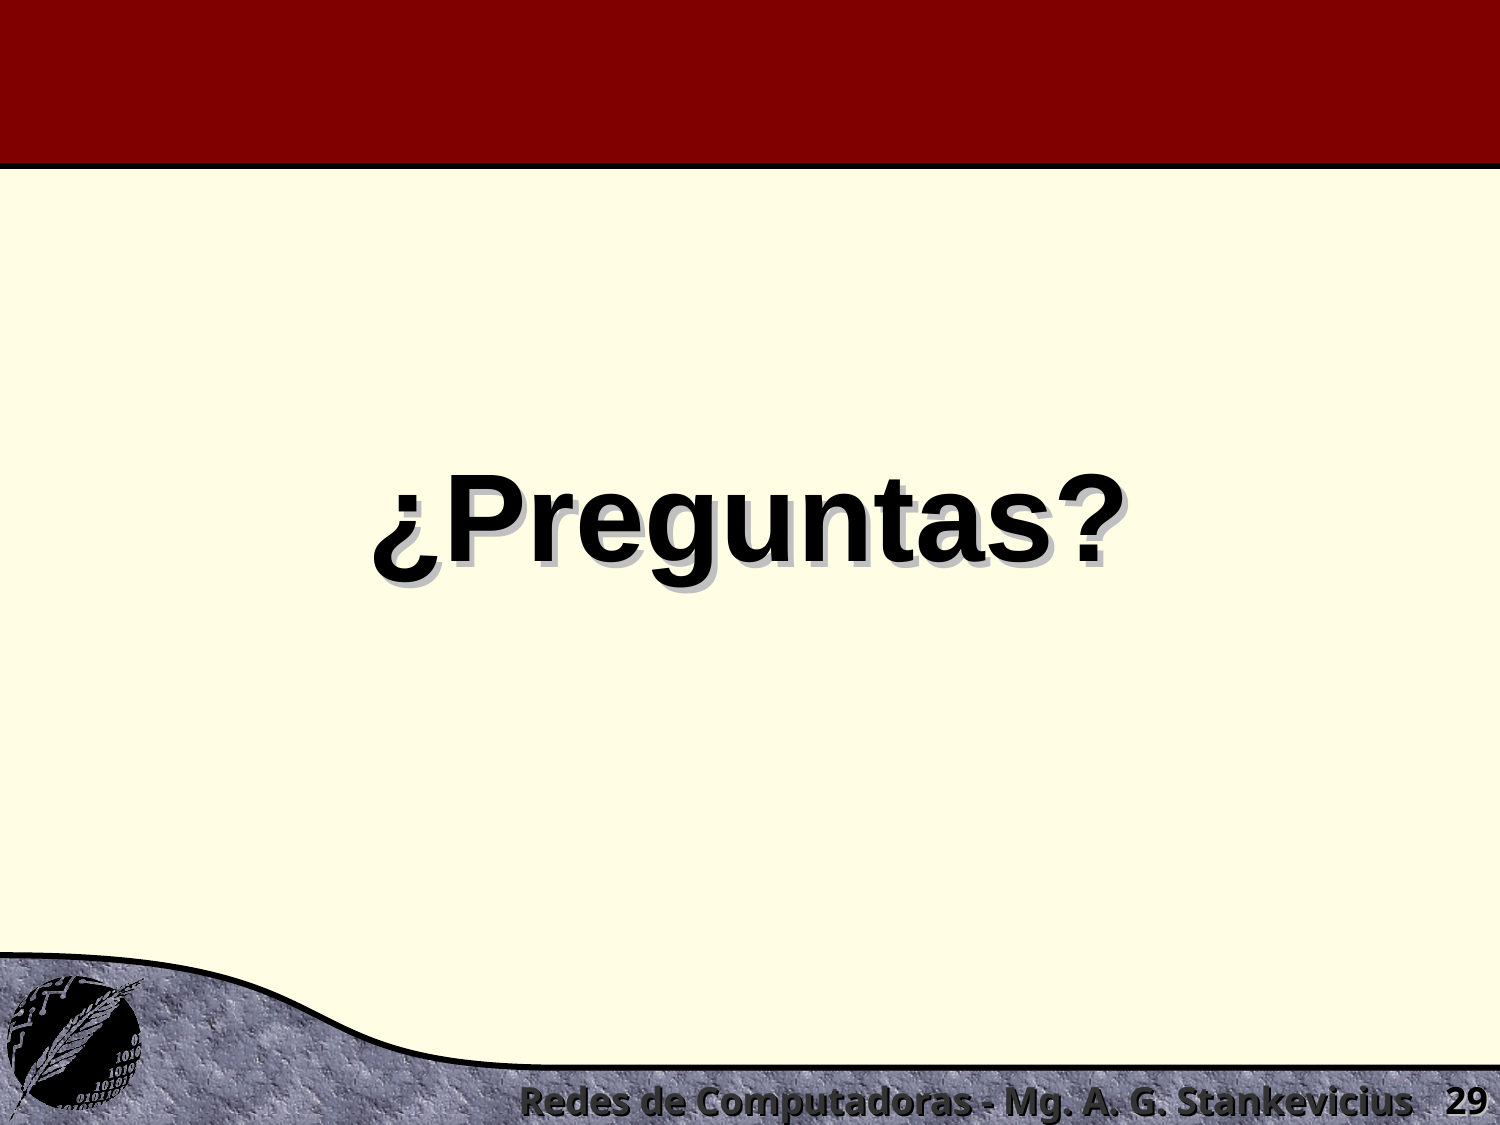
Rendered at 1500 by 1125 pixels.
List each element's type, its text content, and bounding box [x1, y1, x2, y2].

picture [790, 1100, 795, 1110]
picture [0, 959, 1500, 1125]
picture [1047, 1100, 1054, 1110]
subtitle ¿Preguntas? [11, 192, 1486, 845]
